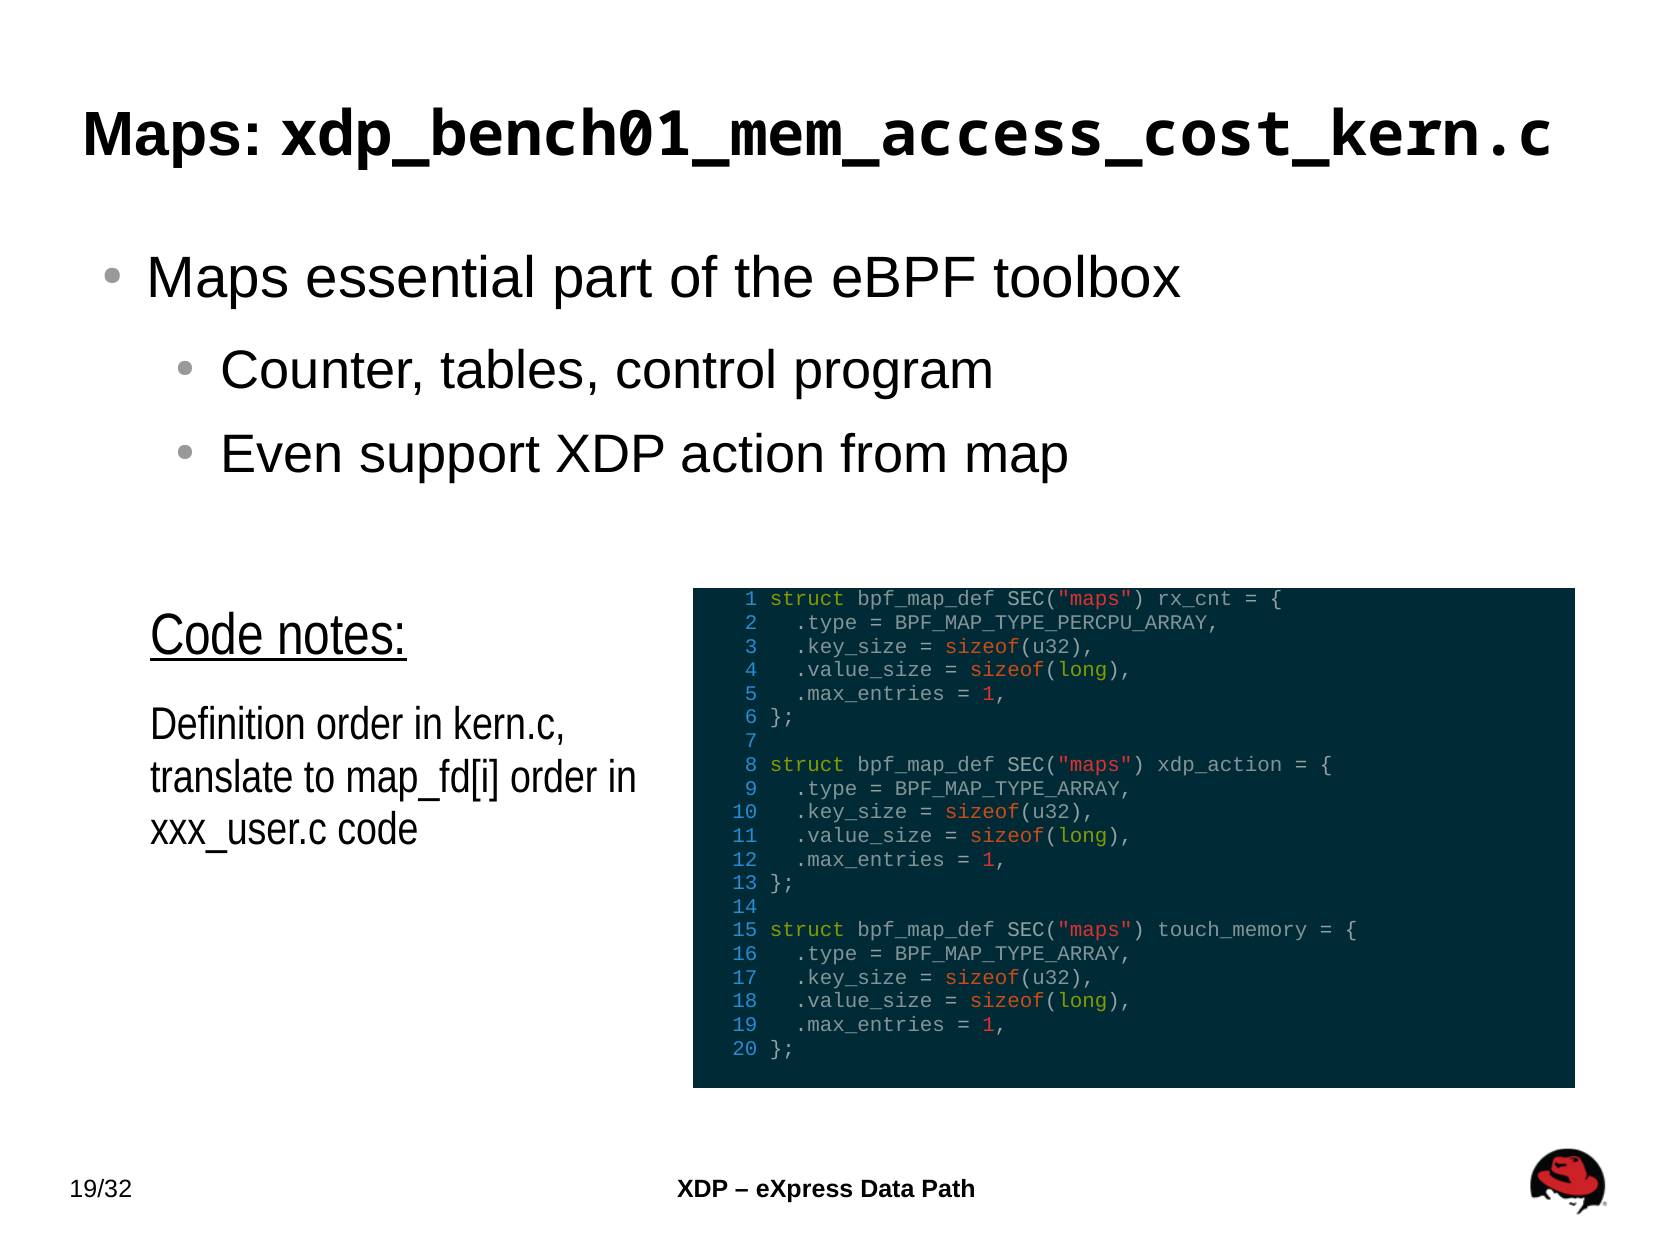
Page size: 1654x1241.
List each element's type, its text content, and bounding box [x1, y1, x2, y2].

title Maps: xdp_bench01_mem_access_cost_kern.c [82, 37, 1571, 226]
list Maps essential part of the eBPF toolbox Counter, tables, control program Even support XDP action from map [86, 244, 1276, 563]
picture [1529, 1146, 1613, 1224]
list Code notes: Definition order in kern.c, translate to map_fd[i] order in xxx_user.c code [150, 600, 638, 1031]
chart [575, 529, 1576, 1088]
